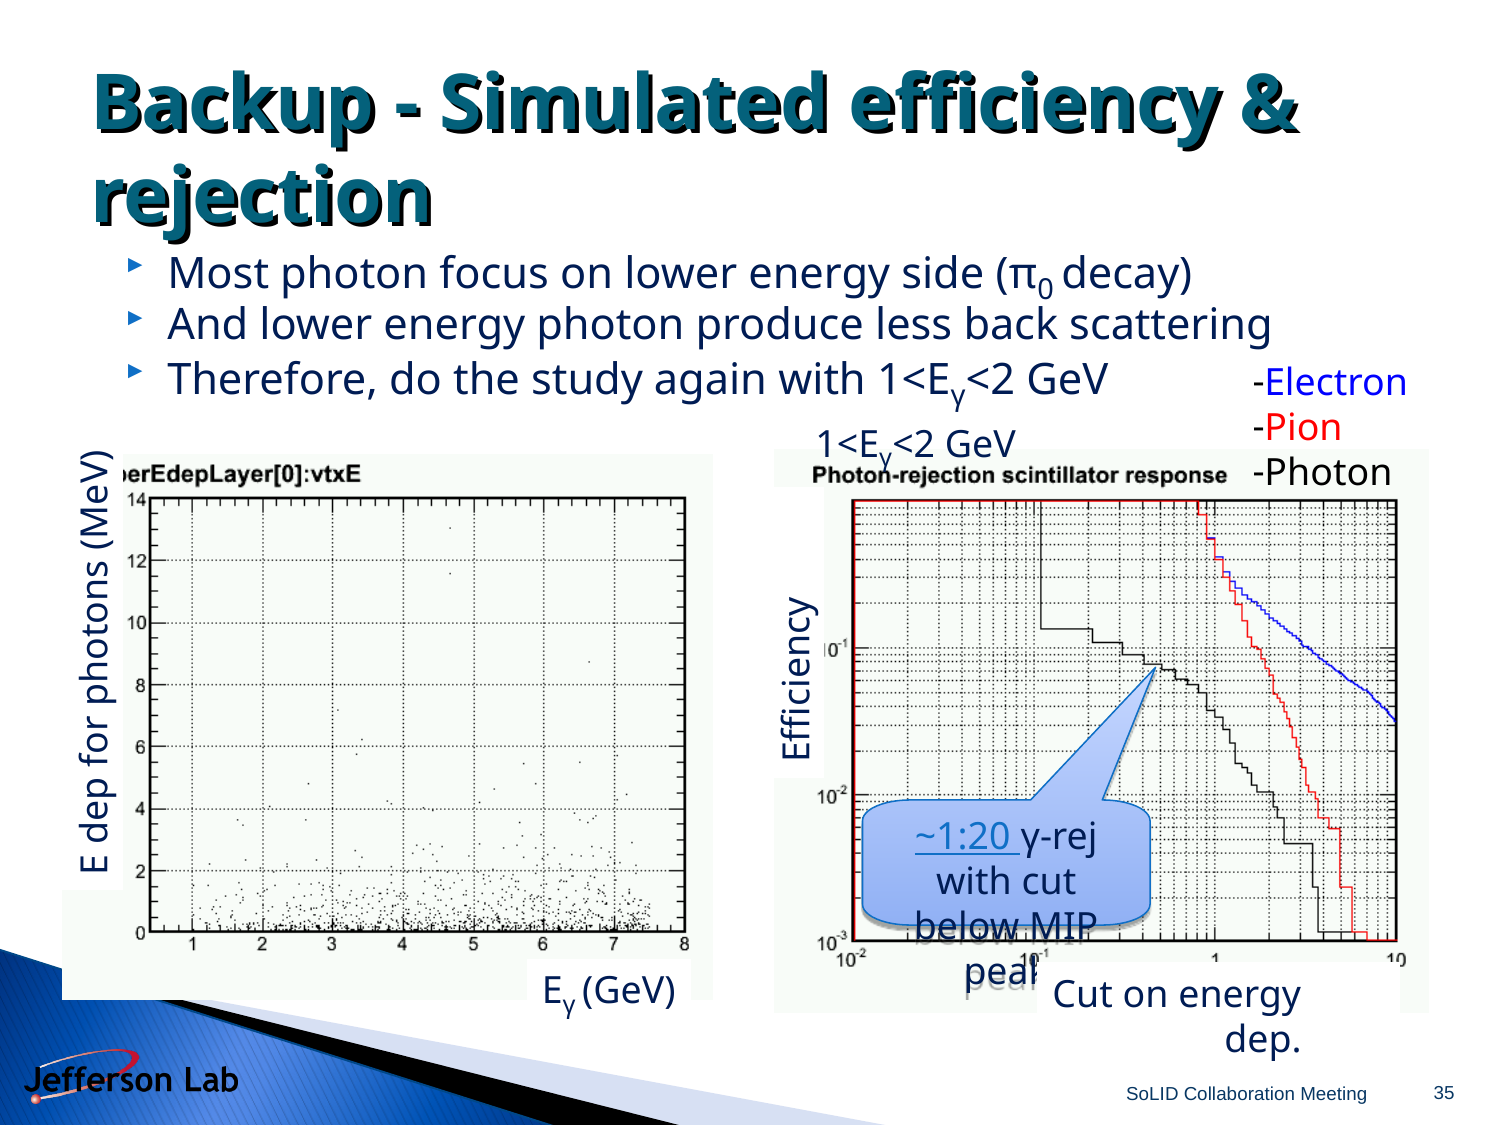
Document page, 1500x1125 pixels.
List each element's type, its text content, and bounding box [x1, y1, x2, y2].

text_box 35 [1418, 1051, 1479, 1112]
text_box Eγ (GeV) [527, 959, 691, 1026]
text_box Electron Pion Photon [1237, 350, 1438, 500]
text_box Cut on energy dep. [1037, 962, 1400, 1067]
text_box ~1:20 γ-rej with cut below MIP peak [862, 667, 1156, 926]
text_box SoLID Collaboration Meeting [1074, 1051, 1418, 1112]
picture [774, 450, 1429, 1013]
title Backup - Simulated efficiency & rejection [75, 45, 1426, 233]
text_box 1<Eγ<2 GeV [800, 412, 1031, 479]
text_box E dep for photons (MeV) [62, 435, 123, 890]
text_box Efficiency [764, 487, 824, 778]
list Most photon focus on lower energy side (π0 decay) And lower energy photon produce less back scattering Therefore, do the study again with 1<Eγ<2 GeV [75, 243, 1426, 413]
picture [62, 454, 713, 1000]
